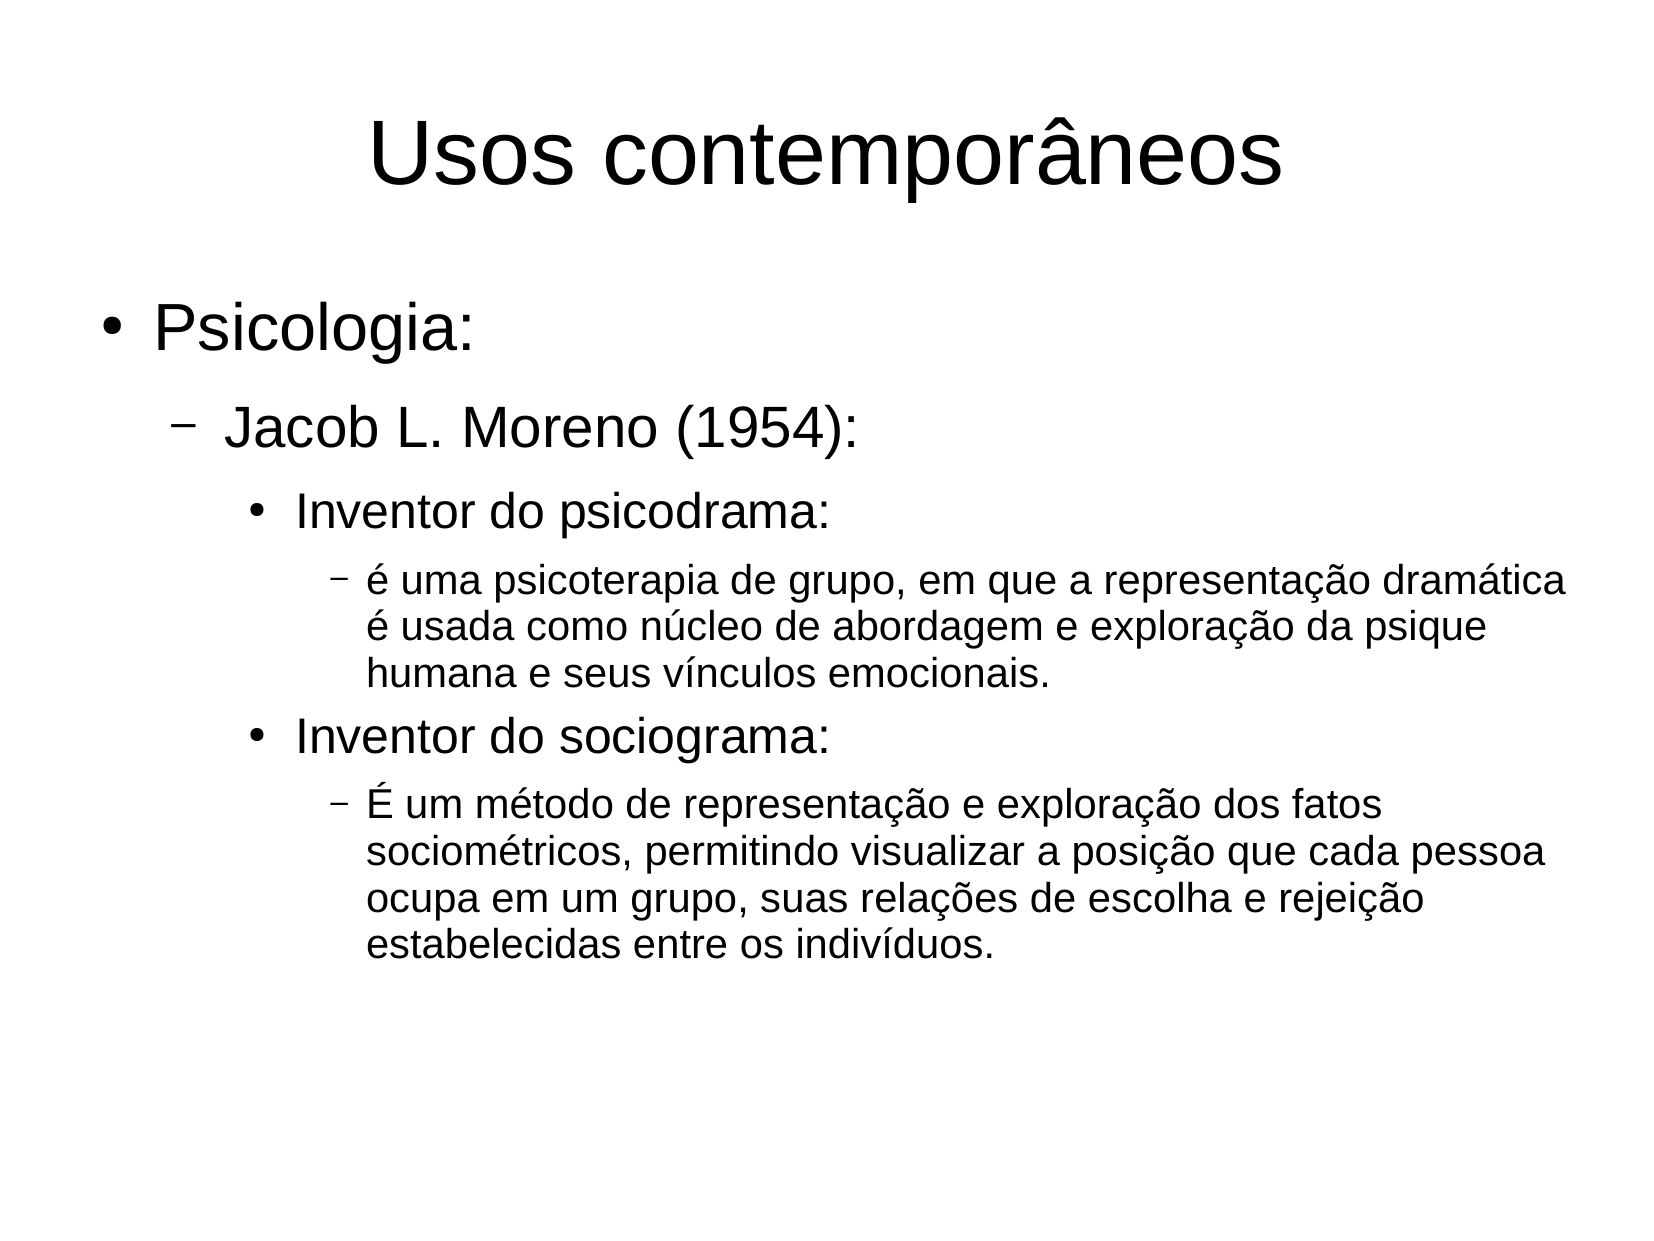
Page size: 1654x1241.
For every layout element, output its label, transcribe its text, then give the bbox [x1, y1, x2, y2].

title Usos contemporâneos [82, 49, 1571, 257]
list Psicologia: Jacob L. Moreno (1954): Inventor do psicodrama: é uma psicoterapia de grupo, em que a representação dramática é usada como núcleo de abordagem e exploração da psique humana e seus vínculos emocionais. Inventor do sociograma: É um método de representação e exploração dos fatos sociométricos, permitindo visualizar a posição que cada pessoa ocupa em um grupo, suas relações de escolha e rejeição estabelecidas entre os indivíduos. [82, 290, 1571, 1109]
